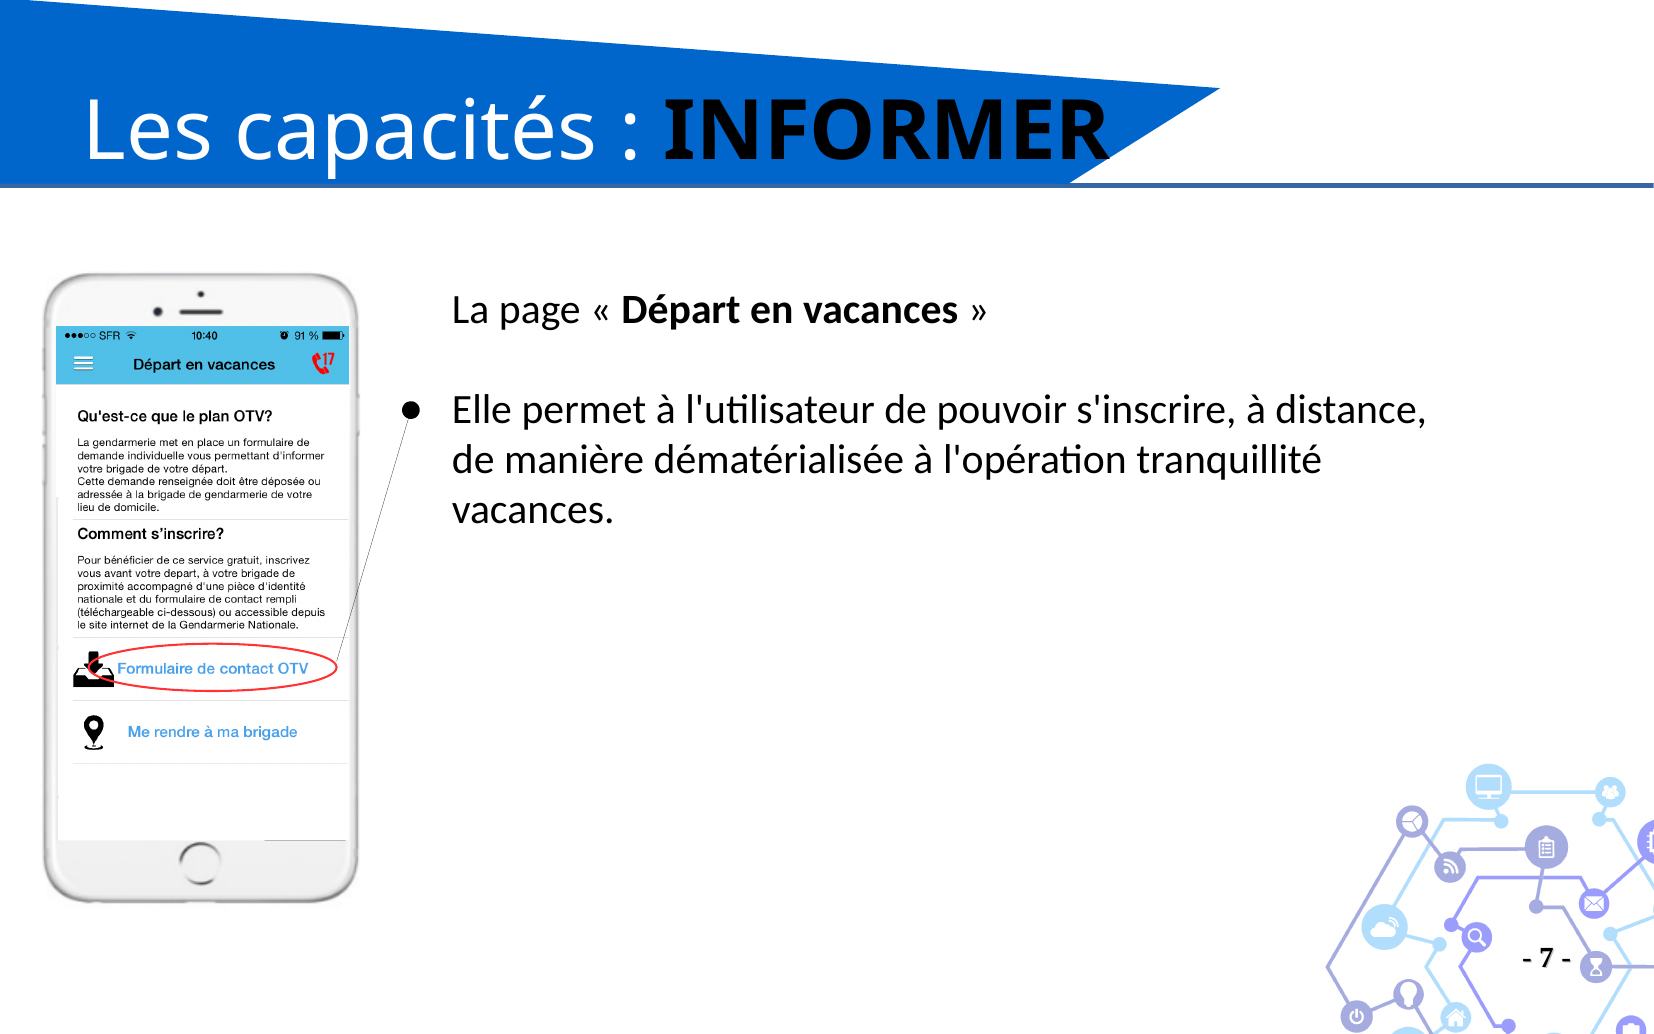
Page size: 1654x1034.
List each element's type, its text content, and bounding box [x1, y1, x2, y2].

picture [41, 271, 361, 910]
picture [90, 645, 335, 689]
text_box La page « Départ en vacances » Elle permet à l'utilisateur de pouvoir s'inscrire, à distance, de manière dématérialisée à l'opération tranquillité vacances. [437, 274, 1477, 540]
title Les capacités : INFORMER [82, 41, 1571, 214]
